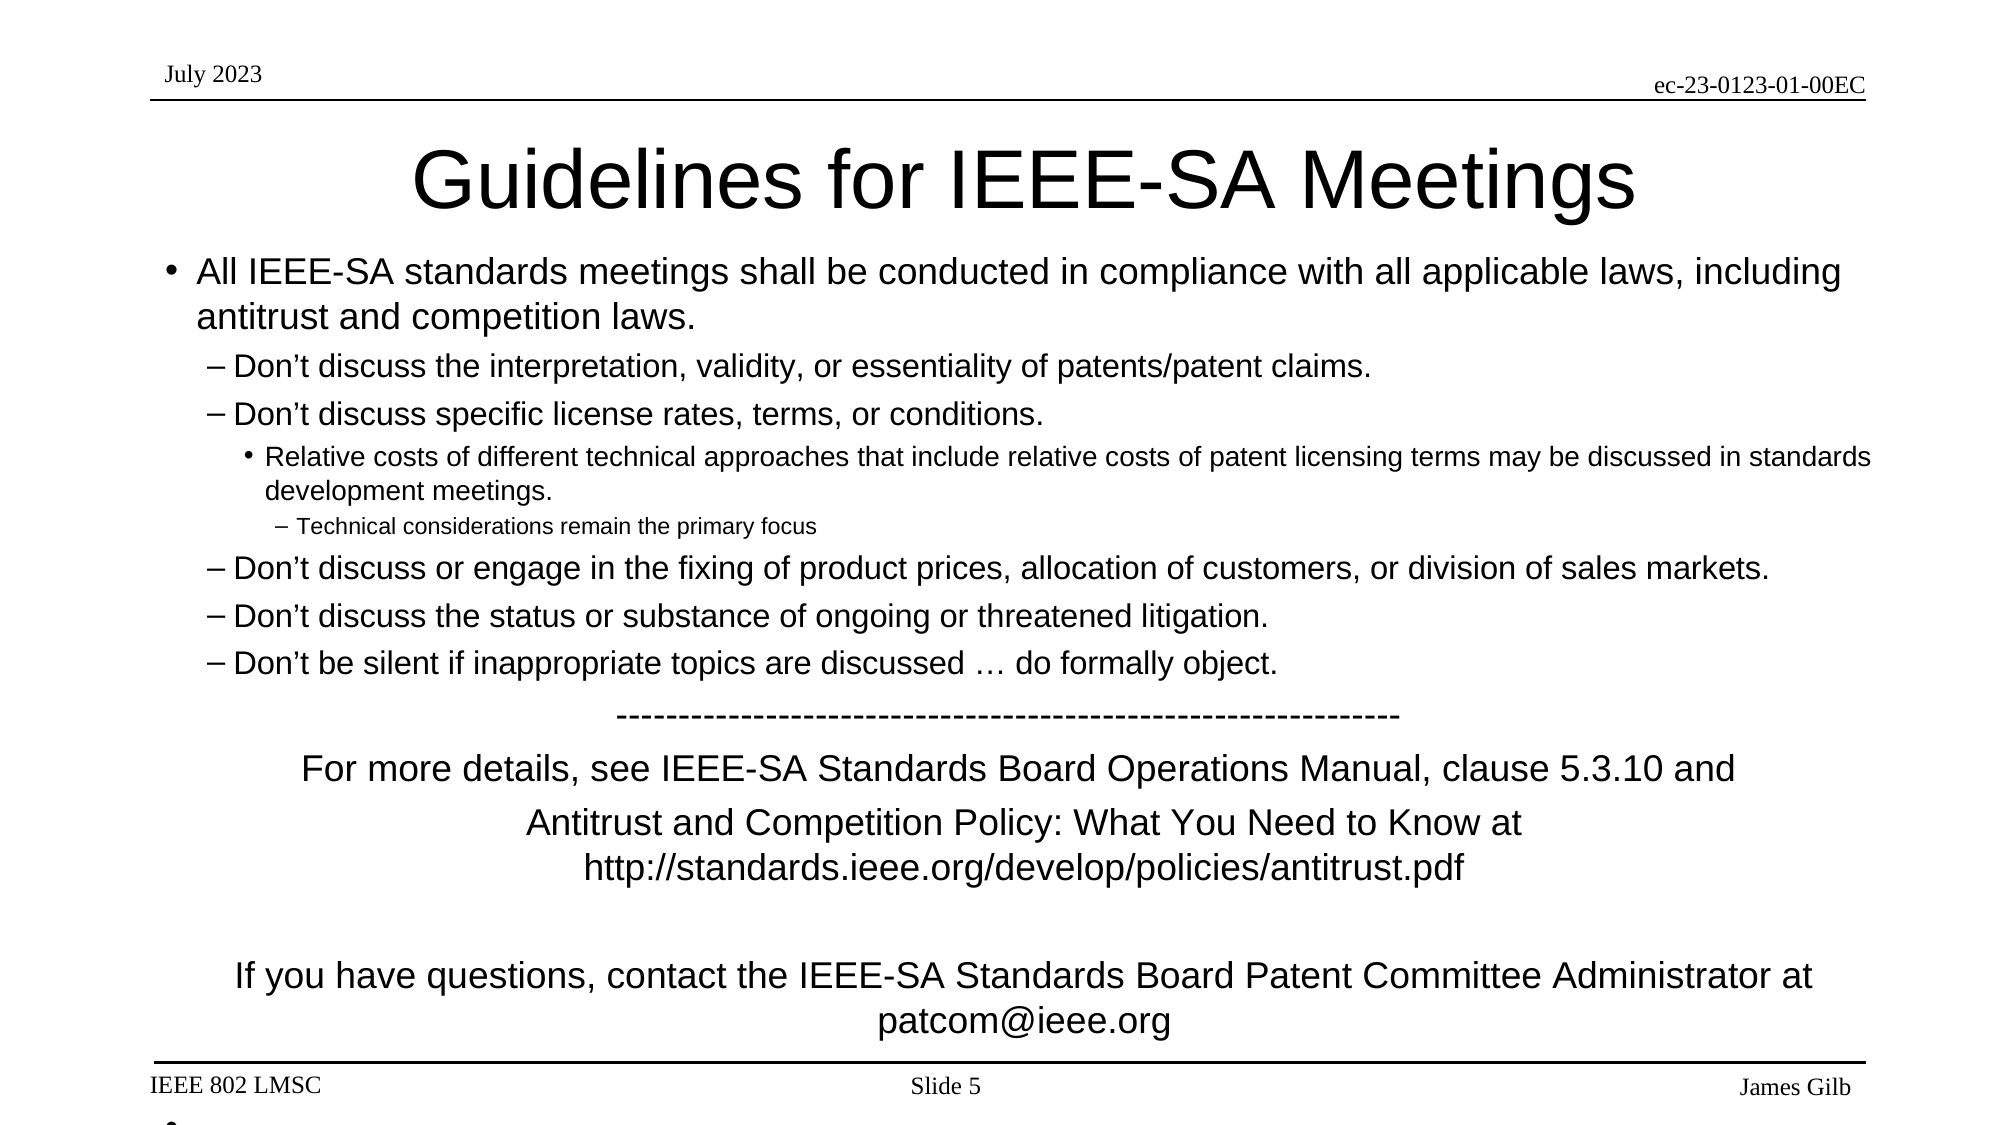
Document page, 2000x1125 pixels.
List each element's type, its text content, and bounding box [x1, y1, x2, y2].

list All IEEE-SA standards meetings shall be conducted in compliance with all applicable laws, including antitrust and competition laws. Don’t discuss the interpretation, validity, or essentiality of patents/patent claims. Don’t discuss specific license rates, terms, or conditions. Relative costs of different technical approaches that include relative costs of patent licensing terms may be discussed in standards development meetings. Technical considerations remain the primary focus Don’t discuss or engage in the fixing of product prices, allocation of customers, or division of sales markets. Don’t discuss the status or substance of ongoing or threatened litigation. Don’t be silent if inappropriate topics are discussed … do formally object. --------------------------------------------------------------- For more details, see IEEE-SA Standards Board Operations Manual, clause 5.3.10 and Antitrust and Competition Policy: What You Need to Know at http://standards.ieee.org/develop/policies/antitrust.pdf If you have questions, contact the IEEE-SA Standards Board Patent Committee Administrator at patcom@ieee.org [149, 239, 1900, 1051]
title Guidelines for IEEE-SA Meetings [149, 112, 1900, 238]
